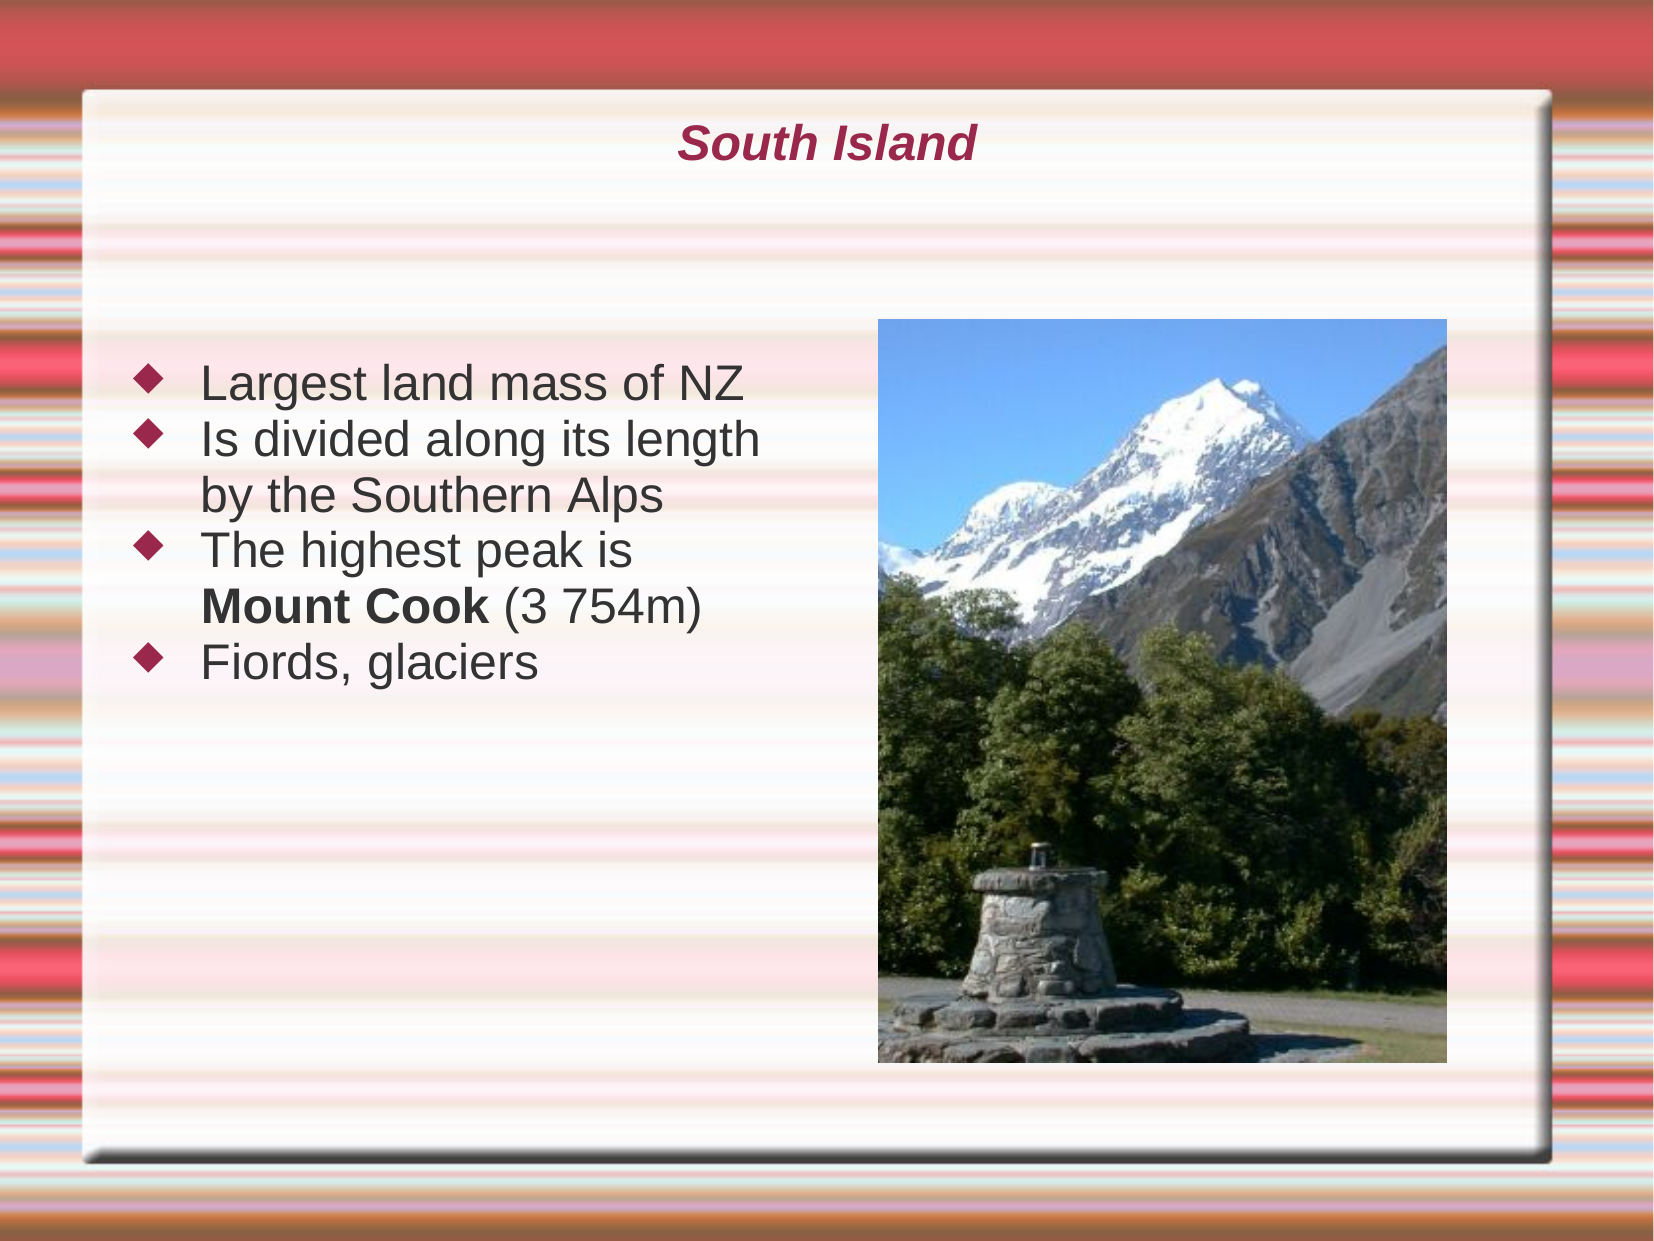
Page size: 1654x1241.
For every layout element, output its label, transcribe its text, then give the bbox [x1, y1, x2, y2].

list Largest land mass of NZ Is divided along its length by the Southern Alps The highest peak is Mount Cook (3 754m) Fiords, glaciers [118, 355, 792, 1123]
picture [0, 0, 1654, 1241]
title South Island [121, 57, 1534, 230]
